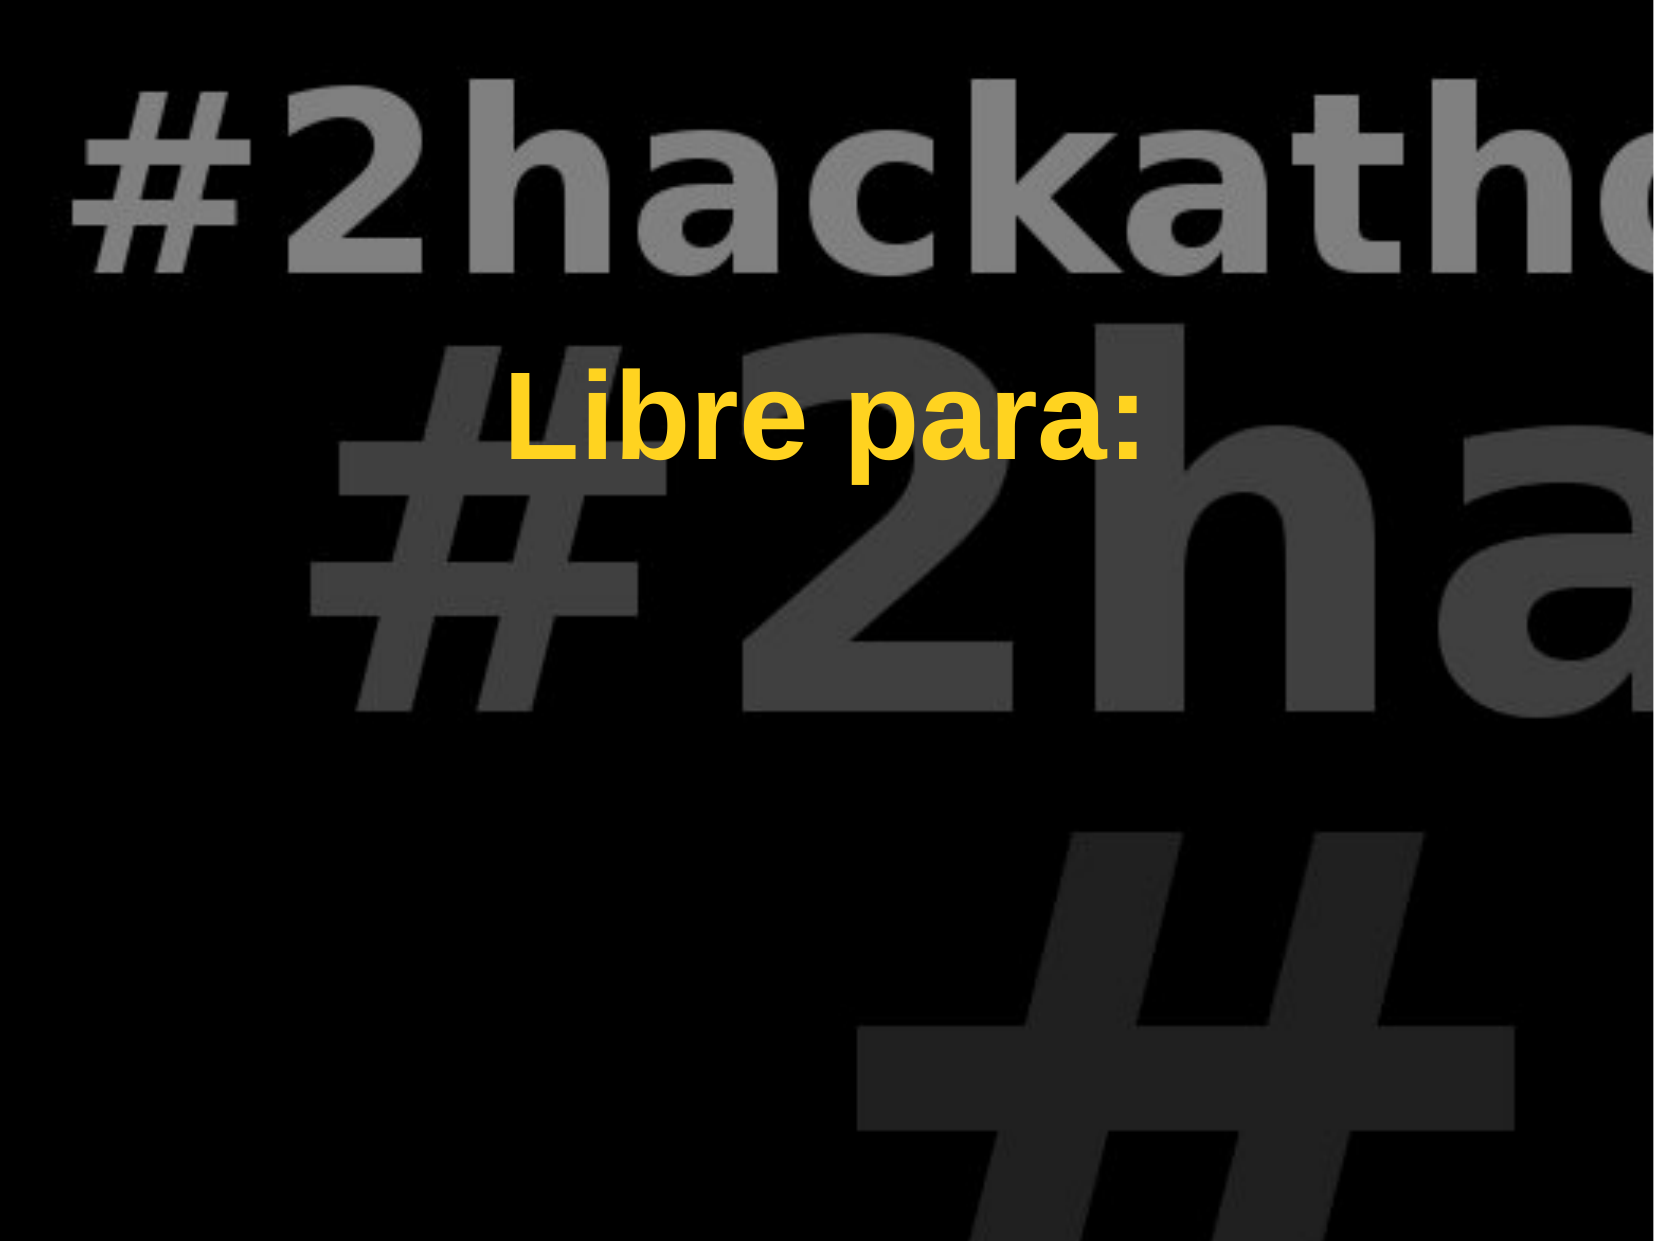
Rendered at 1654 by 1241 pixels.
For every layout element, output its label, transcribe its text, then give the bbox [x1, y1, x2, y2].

picture [0, 0, 1654, 1241]
subtitle Libre para: [82, 0, 1571, 1231]
